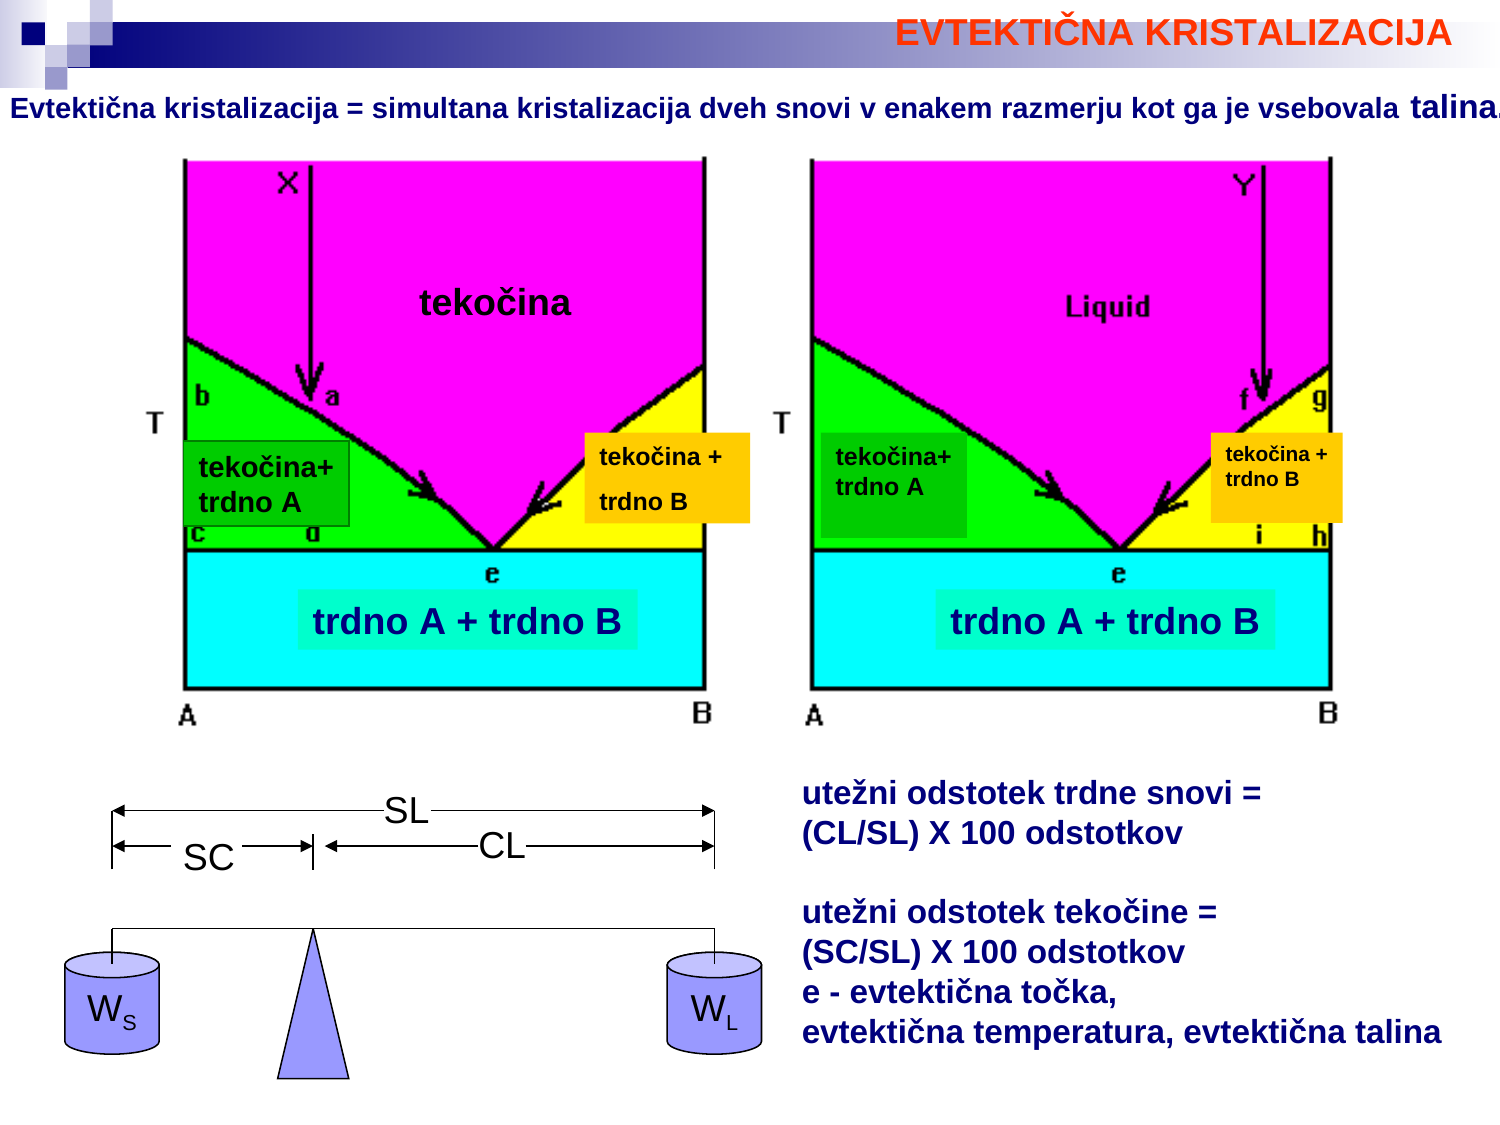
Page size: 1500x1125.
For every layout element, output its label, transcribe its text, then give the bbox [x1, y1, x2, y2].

picture [123, 847, 168, 858]
text_box SL [368, 778, 445, 839]
picture [250, 847, 312, 858]
text_box CL [463, 813, 542, 875]
text_box tekočina+ trdno A [820, 432, 967, 538]
text_box Evtektična kristalizacija = simultana kristalizacija dveh snovi v enakem razmerju kot ga je vsebovala talina. [0, 78, 1500, 134]
text_box SC [168, 825, 250, 886]
text_box EVTEKTIČNA KRISTALIZACIJA [880, 0, 1469, 61]
picture [123, 811, 714, 858]
text_box WS [64, 966, 160, 1055]
text_box tekočina+ trdno A [183, 440, 349, 527]
picture [542, 847, 714, 858]
text_box trdno A + trdno B [297, 589, 638, 650]
picture [123, 134, 1398, 858]
text_box utežni odstotek trdne snovi = (CL/SL) X 100 odstotkov utežni odstotek tekočine = (SC/SL) X 100 odstotkov e - evtektična točka, evtektična temperatura, evtektična talina [787, 763, 1458, 1059]
text_box tekočina + trdno B [1210, 432, 1343, 523]
text_box WL [667, 967, 762, 1055]
text_box trdno A + trdno B [935, 589, 1276, 650]
text_box tekočina + trdno B [584, 432, 751, 524]
text_box tekočina [404, 270, 587, 331]
text_box [277, 929, 349, 1079]
